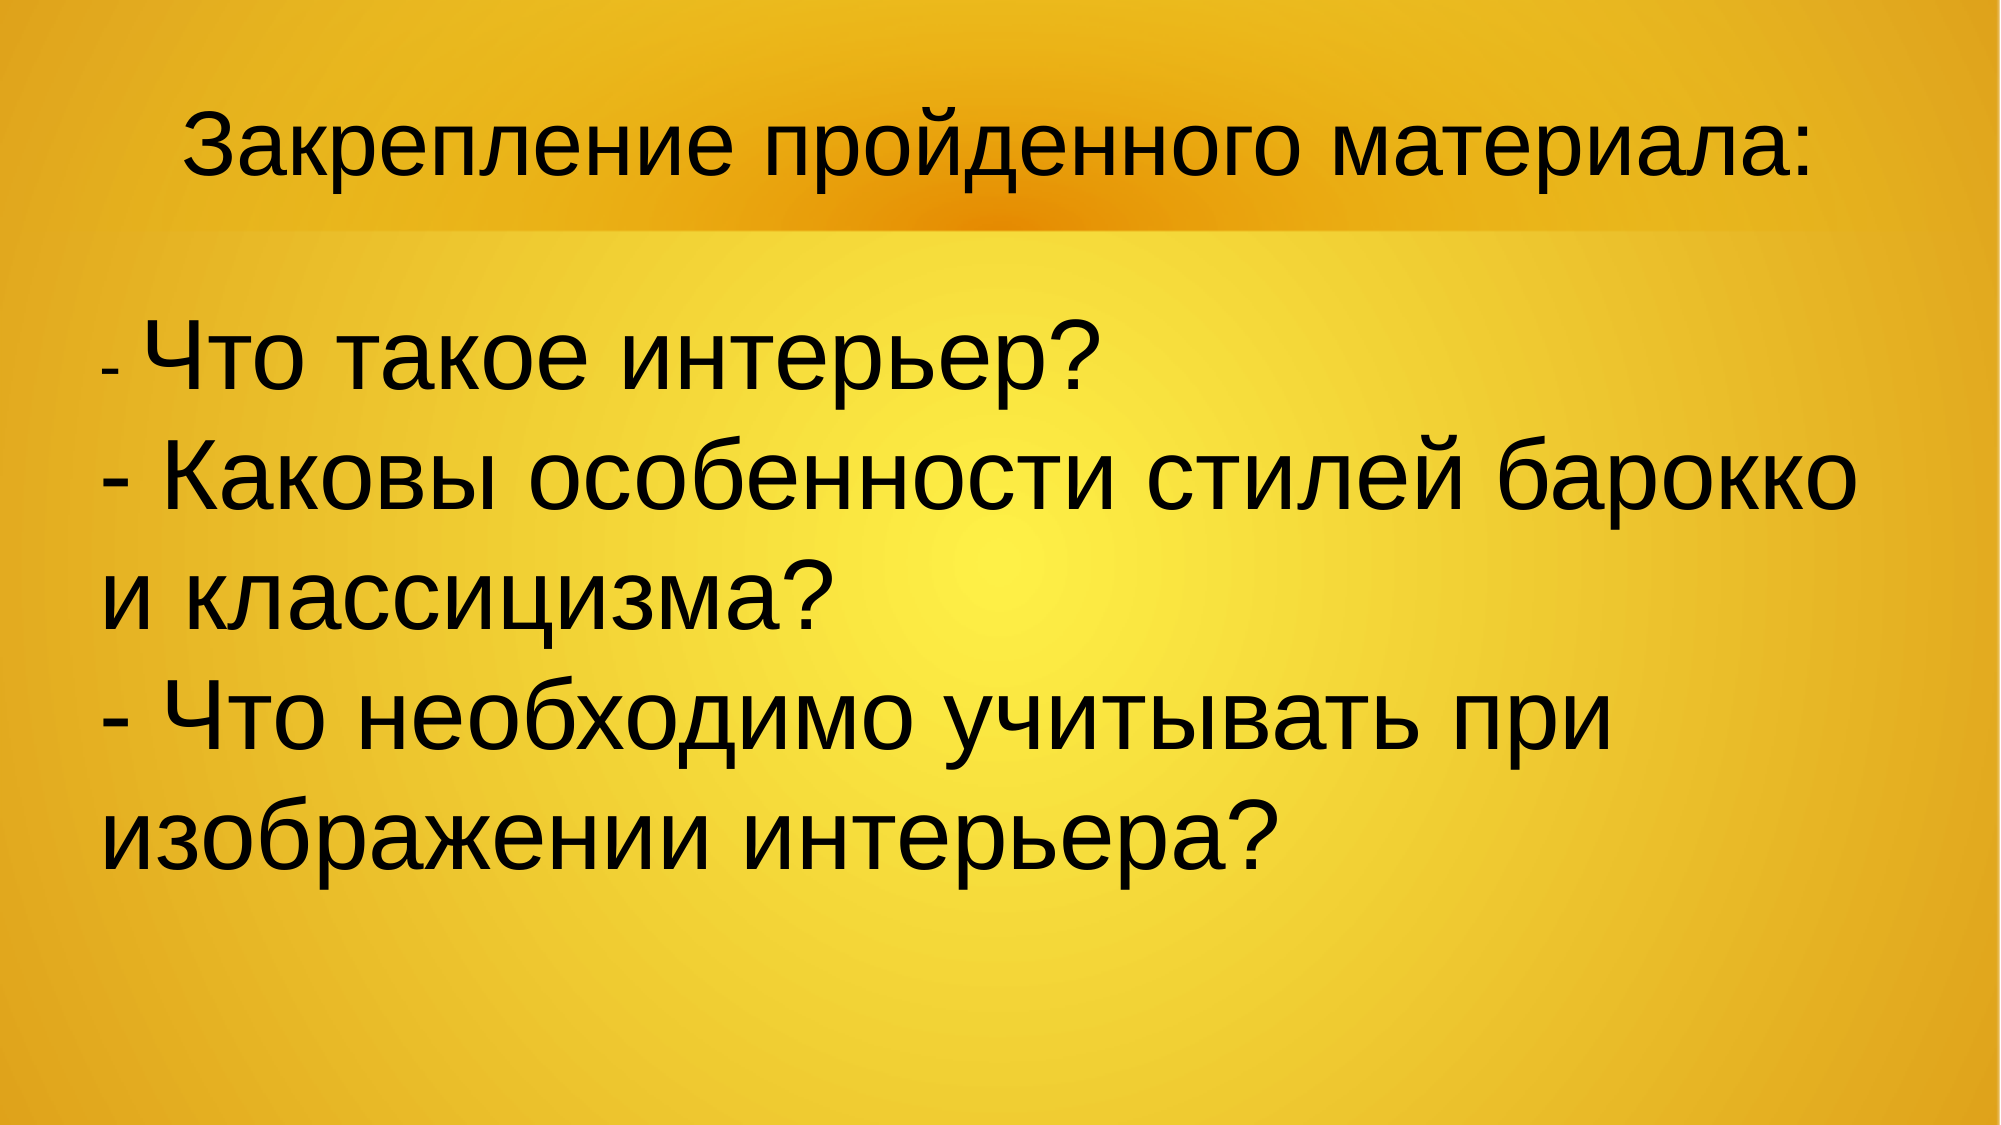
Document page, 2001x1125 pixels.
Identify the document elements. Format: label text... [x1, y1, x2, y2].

text_box - Что такое интерьер? - Каковы особенности стилей барокко и классицизма? - Что необходимо учитывать при изображении интерьера? [99, 263, 1900, 916]
text_box Закрепление пройденного материала: [99, 35, 1900, 242]
picture [0, 0, 2000, 1125]
